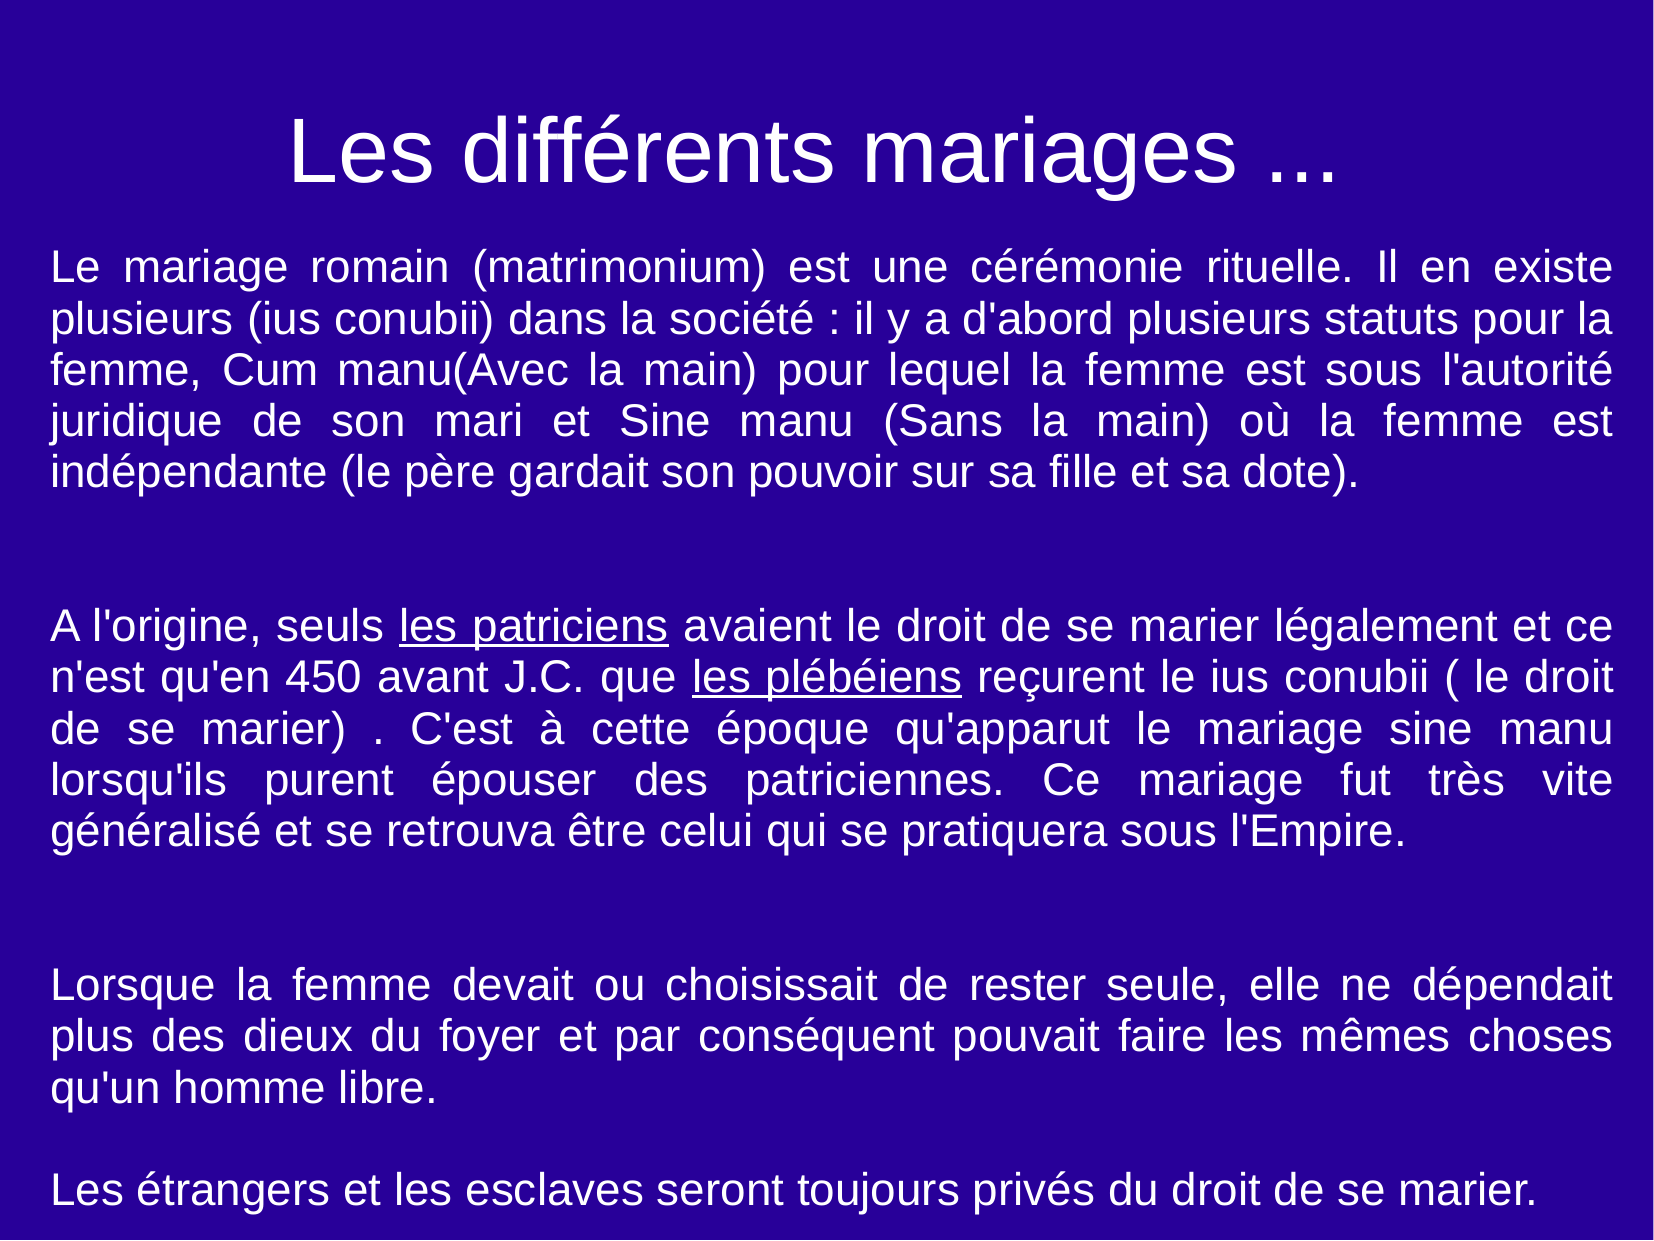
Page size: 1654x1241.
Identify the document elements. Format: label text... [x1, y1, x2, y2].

text_box Le mariage romain (matrimonium) est une cérémonie rituelle. Il en existe plusieurs (ius conubii) dans la société : il y a d'abord plusieurs statuts pour la femme, Cum manu(Avec la main) pour lequel la femme est sous l'autorité juridique de son mari et Sine manu (Sans la main) où la femme est indépendante (le père gardait son pouvoir sur sa fille et sa dote). A l'origine, seuls les patriciens avaient le droit de se marier légalement et ce n'est qu'en 450 avant J.C. que les plébéiens reçurent le ius conubii ( le droit de se marier) . C'est à cette époque qu'apparut le mariage sine manu lorsqu'ils purent épouser des patriciennes. Ce mariage fut très vite généralisé et se retrouva être celui qui se pratiquera sous l'Empire. Lorsque la femme devait ou choisissait de rester seule, elle ne dépendait plus des dieux du foyer et par conséquent pouvait faire les mêmes choses qu'un homme libre. Les étrangers et les esclaves seront toujours privés du droit de se marier. [35, 234, 1630, 1219]
title Les différents mariages ... [70, 47, 1559, 255]
